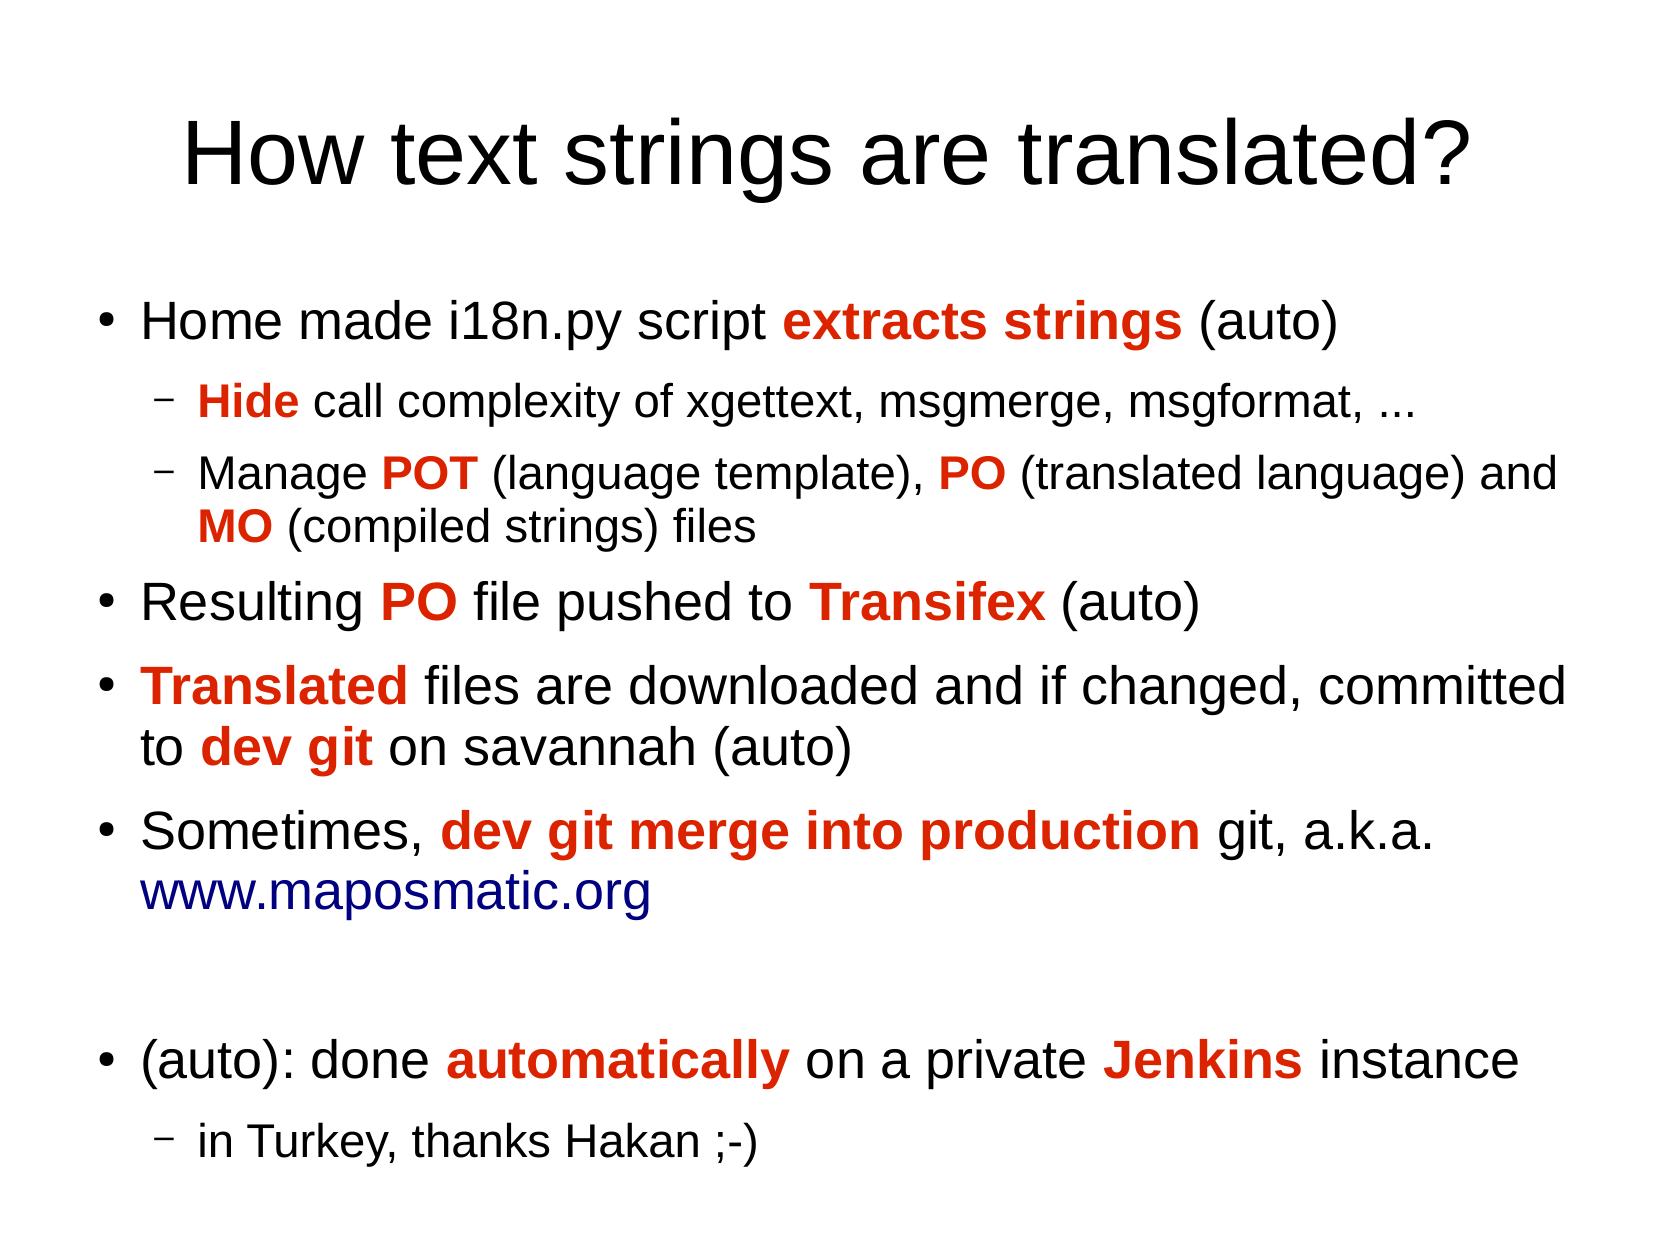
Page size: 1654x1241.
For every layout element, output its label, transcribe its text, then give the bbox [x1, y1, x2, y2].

list Home made i18n.py script extracts strings (auto) Hide call complexity of xgettext, msgmerge, msgformat, ... Manage POT (language template), PO (translated language) and MO (compiled strings) files Resulting PO file pushed to Transifex (auto) Translated files are downloaded and if changed, committed to dev git on savannah (auto) Sometimes, dev git merge into production git, a.k.a. www.maposmatic.org (auto): done automatically on a private Jenkins instance in Turkey, thanks Hakan ;-) [82, 290, 1571, 1182]
title How text strings are translated? [82, 49, 1571, 257]
